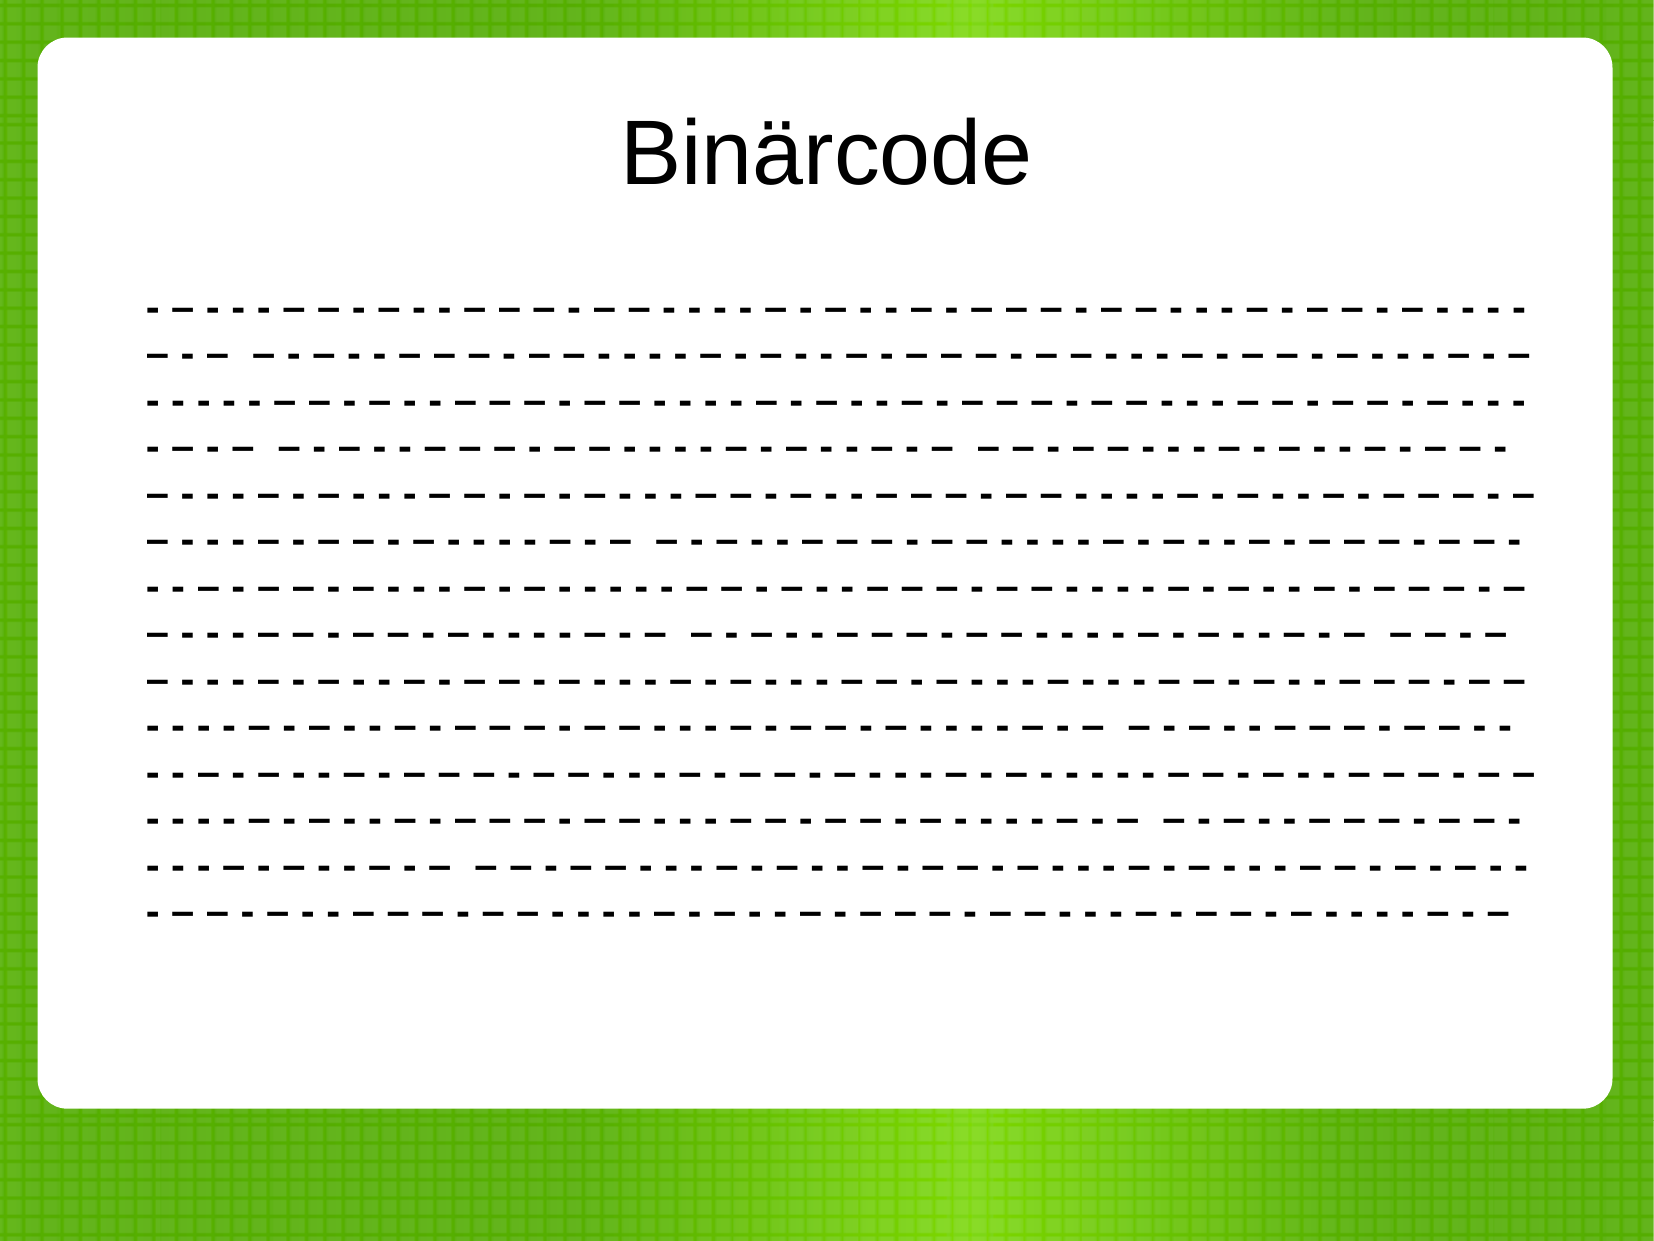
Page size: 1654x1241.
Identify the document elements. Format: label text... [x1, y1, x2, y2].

picture [0, 0, 1654, 1241]
title Binärcode [82, 56, 1571, 250]
list - – - - - – – - – - - – – – - – – - - - - – - – - - – - – – – - – – - - - – - – – - – - - - - – - – – - – - - – – – - – – - - - - – - – - - – - – – – - – – - - - – - – – - – - - - – - – - - - - - – – - – - - – – – - – – - - - - – - – - - – - – – – - – – - - - – – - – – - – - - - - – - – – - – - - – – – - – – - - - - – - – - - – - – – – - – – - - - – - – - - – - – – - – - - - – - – - - - – – - – - – - - - – – - – - - – – – - – – - - - - – - – - - – - – – – - – – - - - – - – – - – - - - - – - – – - – - - – – – - – – - - - - – - – - - – - – – – - – – - - - – - – – - – - - - – - – - - - - - – – - – - - – – – - – – - - - - – - – - - – - – – – - – – - - - – – - – – - – - - - - – - – – - – - - – – – - – – - - - - – - – - - – - – – – - – – - - - – - – - - – - – – - – - - - – - – - - - – – - – - - - – - - - – – - – - - – – – - – – - - - - – - – - - – - – – – - – – - - - – - – – - – - - - - – - – – - – - - – – – - – – - - - - – - – - - – - – – – - – – - - - – - – – - – - - - – - – - - - - - – – - – - - – – – - – – - - - - – - – - - – - – – – - – – - - - – – - – – - – - - - - – - – – - – - - – – – - – – - - - - – - – - - – - – – – - – – - - - – - – - - – - – – - – - - - – - – - - - – – - – - – - - - – – - – - - – – – - – – - - - - – - – - - – - – – – - – – - - - – - – – - – - - - - – - – [75, 283, 1538, 976]
